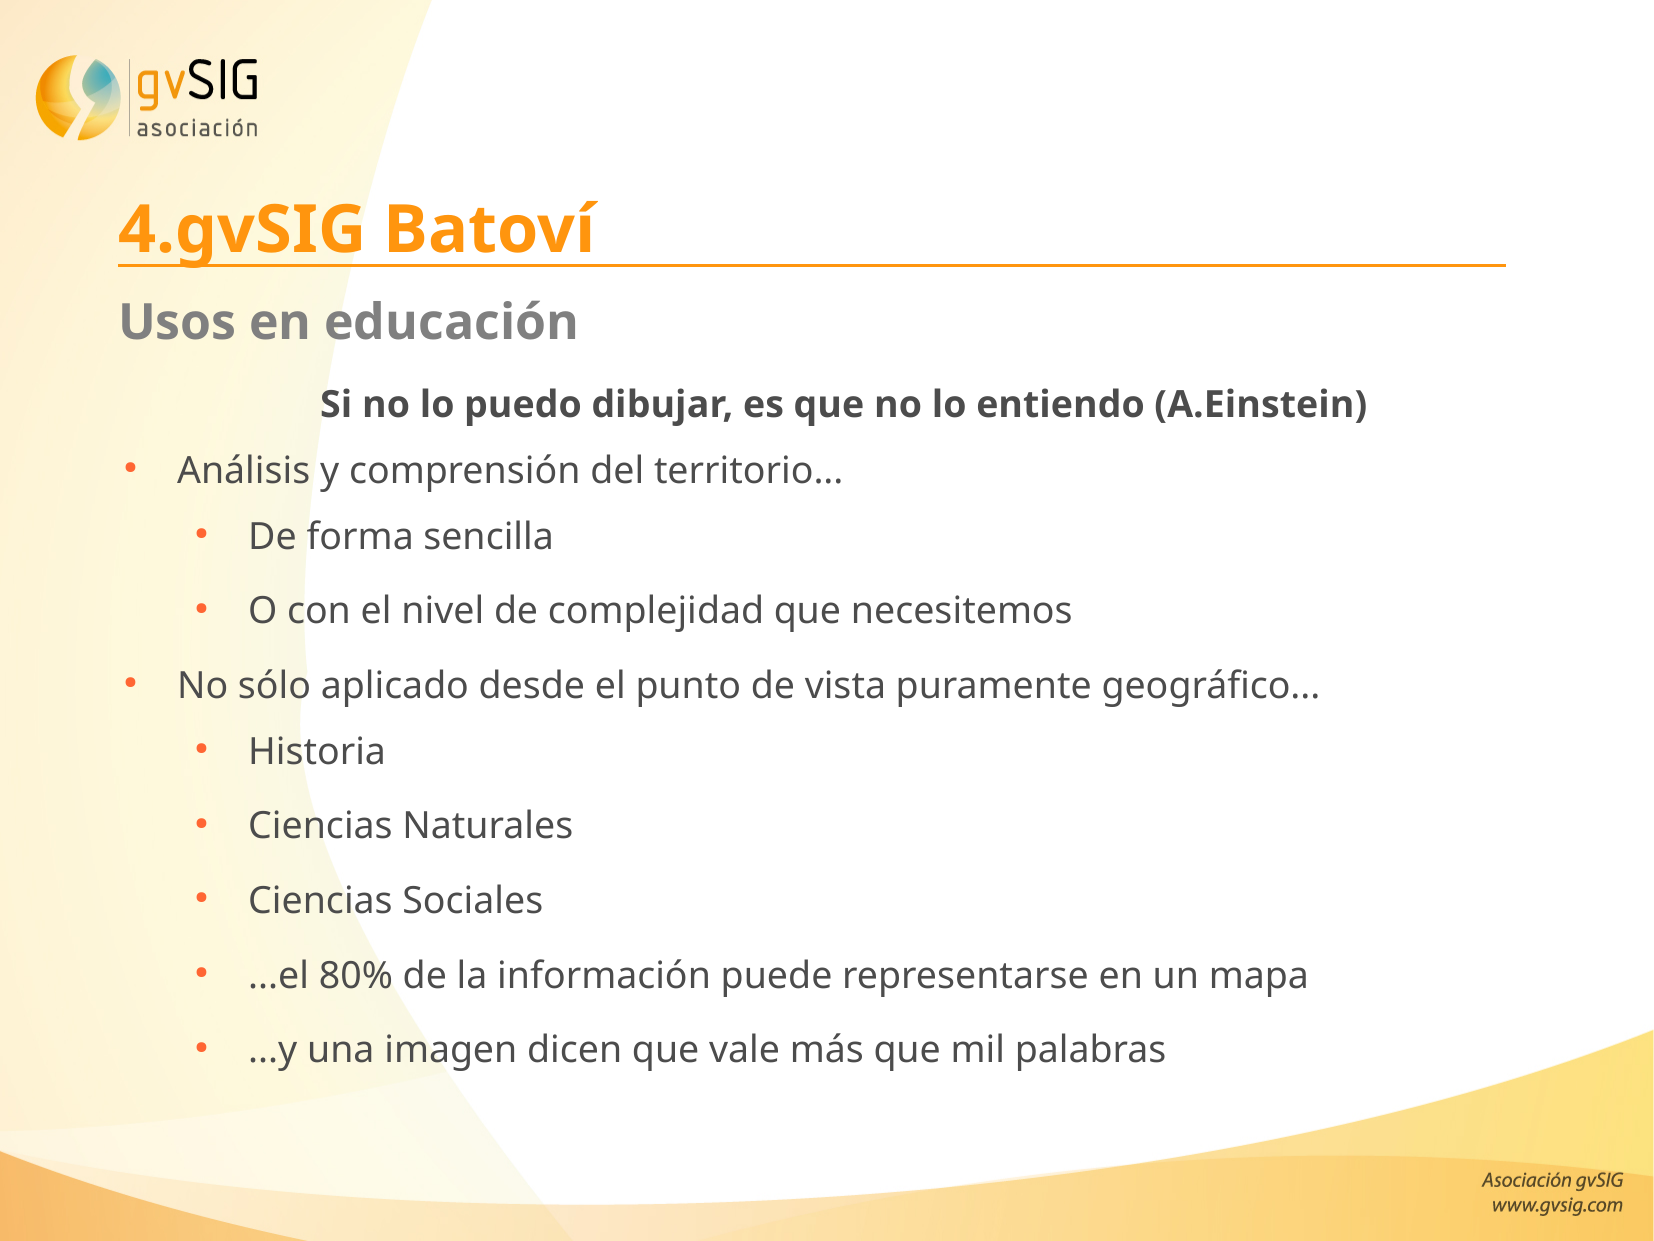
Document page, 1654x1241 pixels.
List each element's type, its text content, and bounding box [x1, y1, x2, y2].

title Usos en educación [118, 276, 1359, 365]
title 4.gvSIG Batoví [118, 177, 1607, 276]
picture [0, 0, 1654, 1241]
list Si no lo puedo dibujar, es que no lo entiendo (A.Einstein) Análisis y comprensión del territorio... De forma sencilla O con el nivel de complejidad que necesitemos No sólo aplicado desde el punto de vista puramente geográfico... Historia Ciencias Naturales Ciencias Sociales ...el 80% de la información puede representarse en un mapa ...y una imagen dicen que vale más que mil palabras [106, 377, 1583, 1048]
